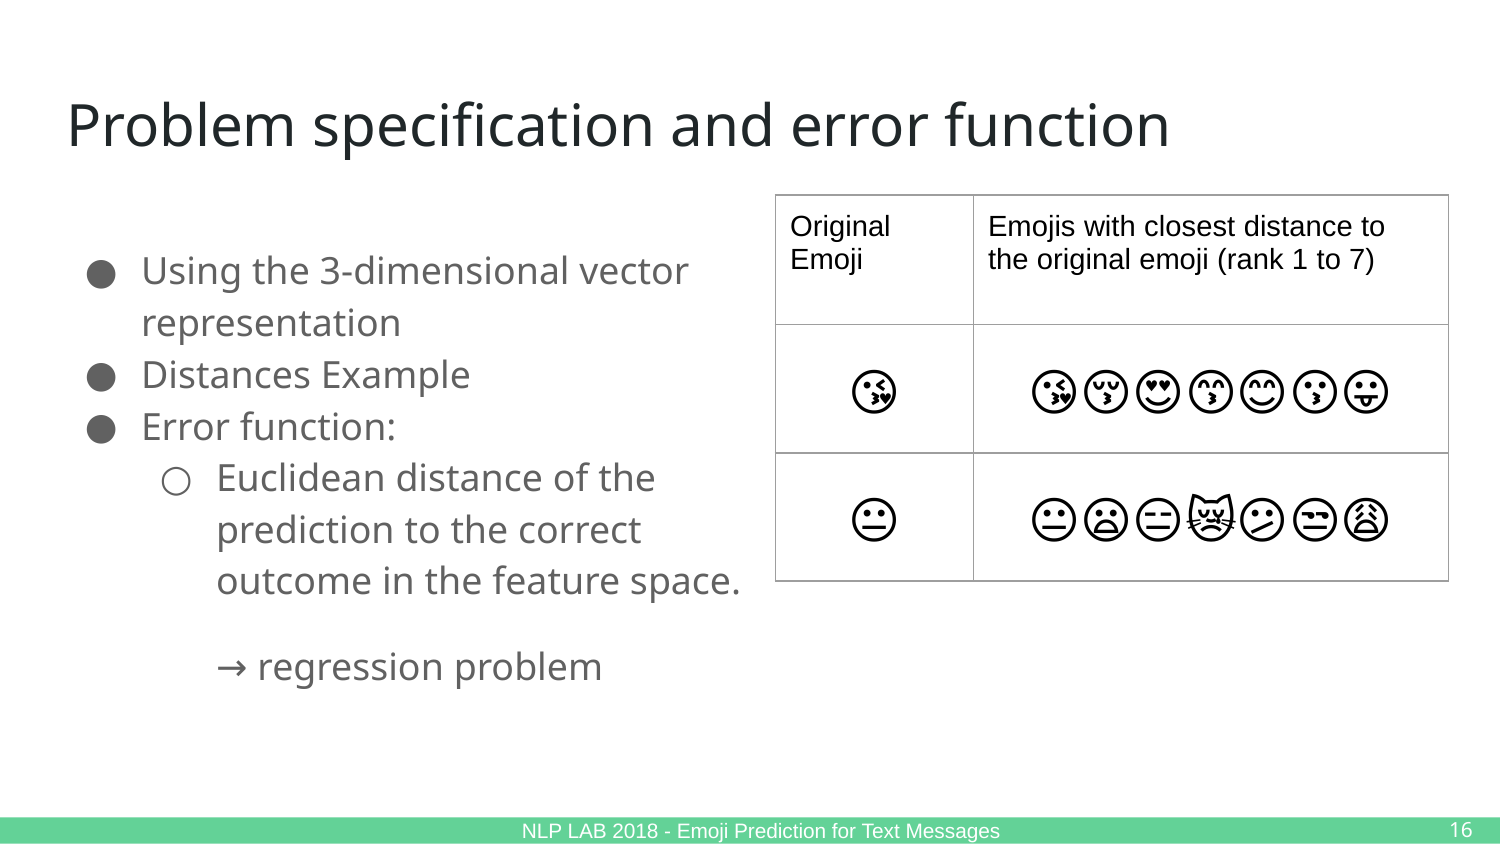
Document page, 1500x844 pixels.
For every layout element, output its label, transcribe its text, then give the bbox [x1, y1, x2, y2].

table_cell 😘 [776, 325, 973, 452]
table_header Emojis with closest distance to the original emoji (rank 1 to 7) [974, 196, 1448, 324]
slide_number <Foliennummer> [1397, 811, 1488, 844]
table_cell 😐 [776, 454, 973, 580]
table_header Original Emoji [776, 196, 973, 324]
table_cell 😘😚😍😙😊😗😛 [974, 325, 1448, 452]
table_cell 😐😦😑😿😕😒😩 [974, 454, 1448, 580]
title Problem specification and error function [51, 72, 1449, 167]
list Using the 3-dimensional vector representation Distances Example Error function: Euclidean distance of the prediction to the correct outcome in the feature space. → regression problem [51, 225, 776, 619]
